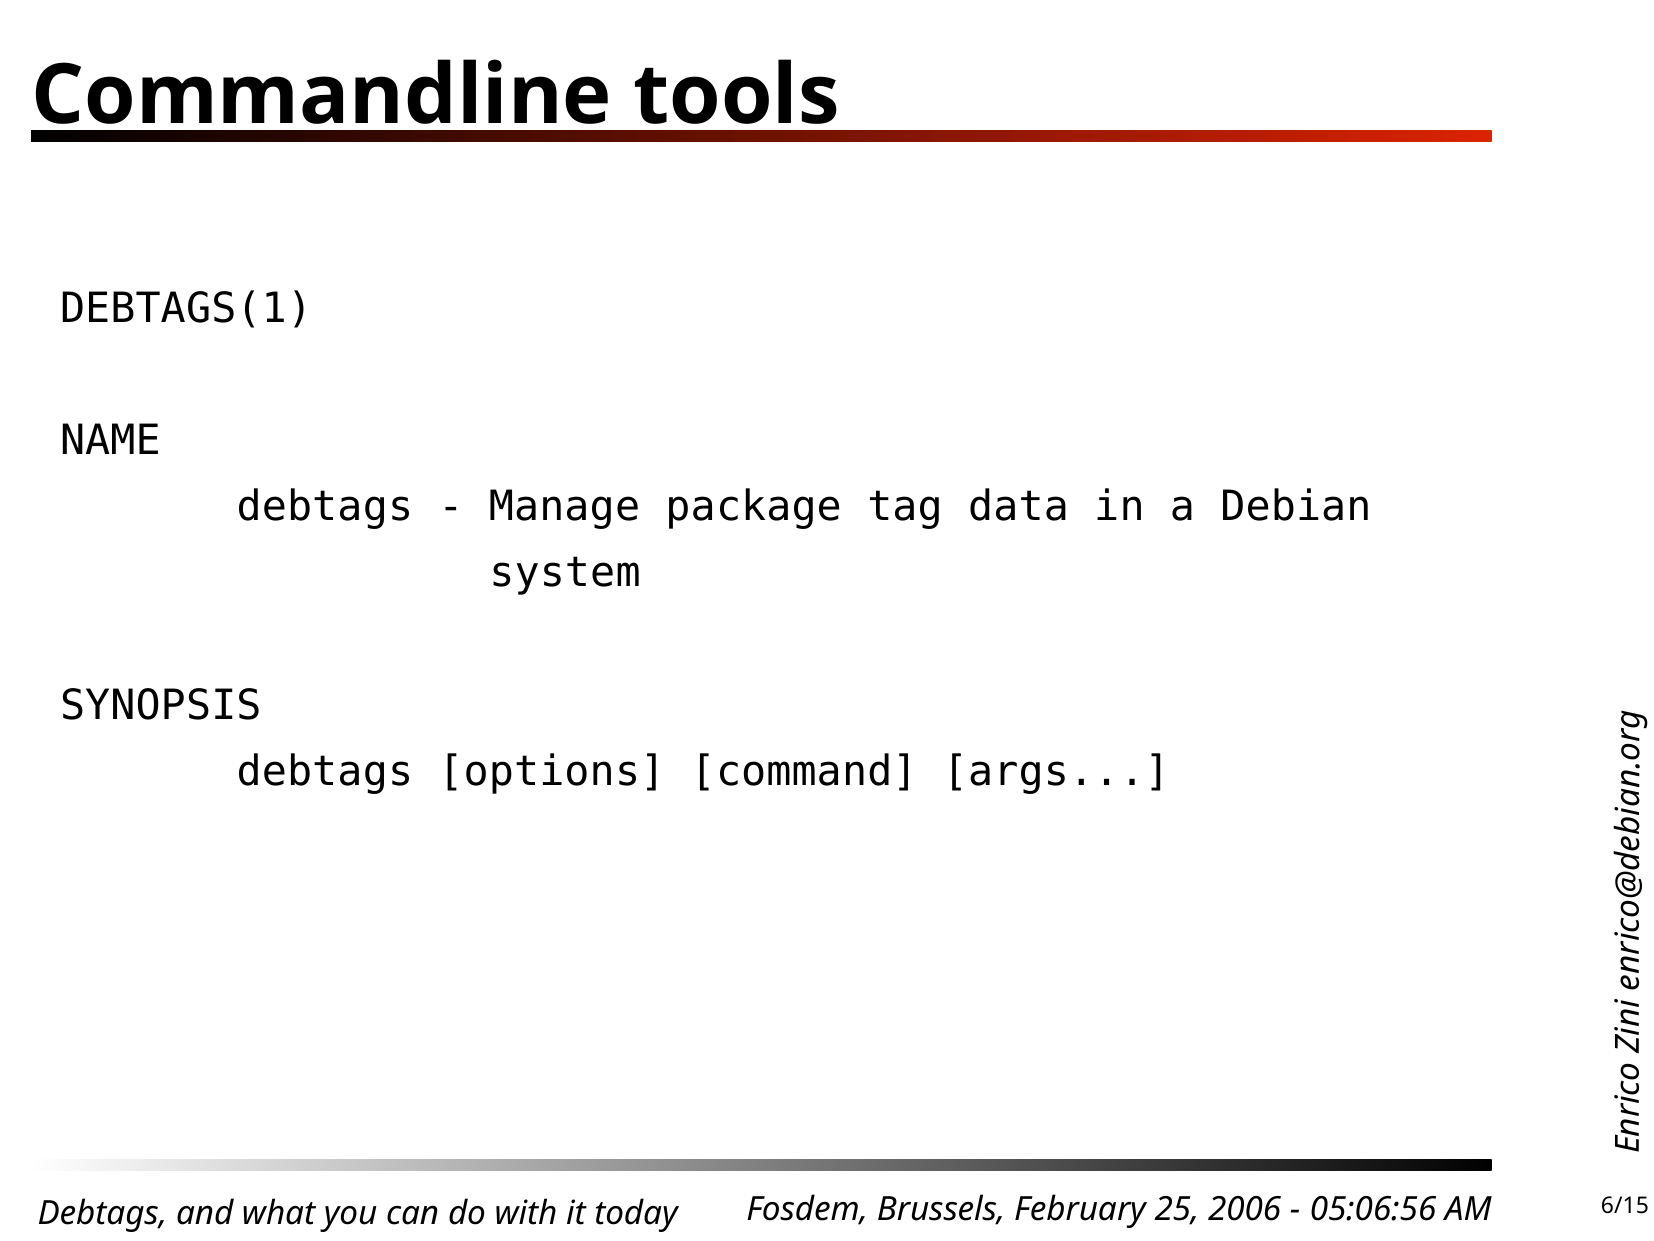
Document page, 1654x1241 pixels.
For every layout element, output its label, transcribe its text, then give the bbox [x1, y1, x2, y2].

text_box DEBTAGS(1) NAME debtags - Manage package tag data in a Debian system SYNOPSIS debtags [options] [command] [args...] [60, 217, 1495, 1138]
text_box Commandline tools [31, 34, 1439, 171]
